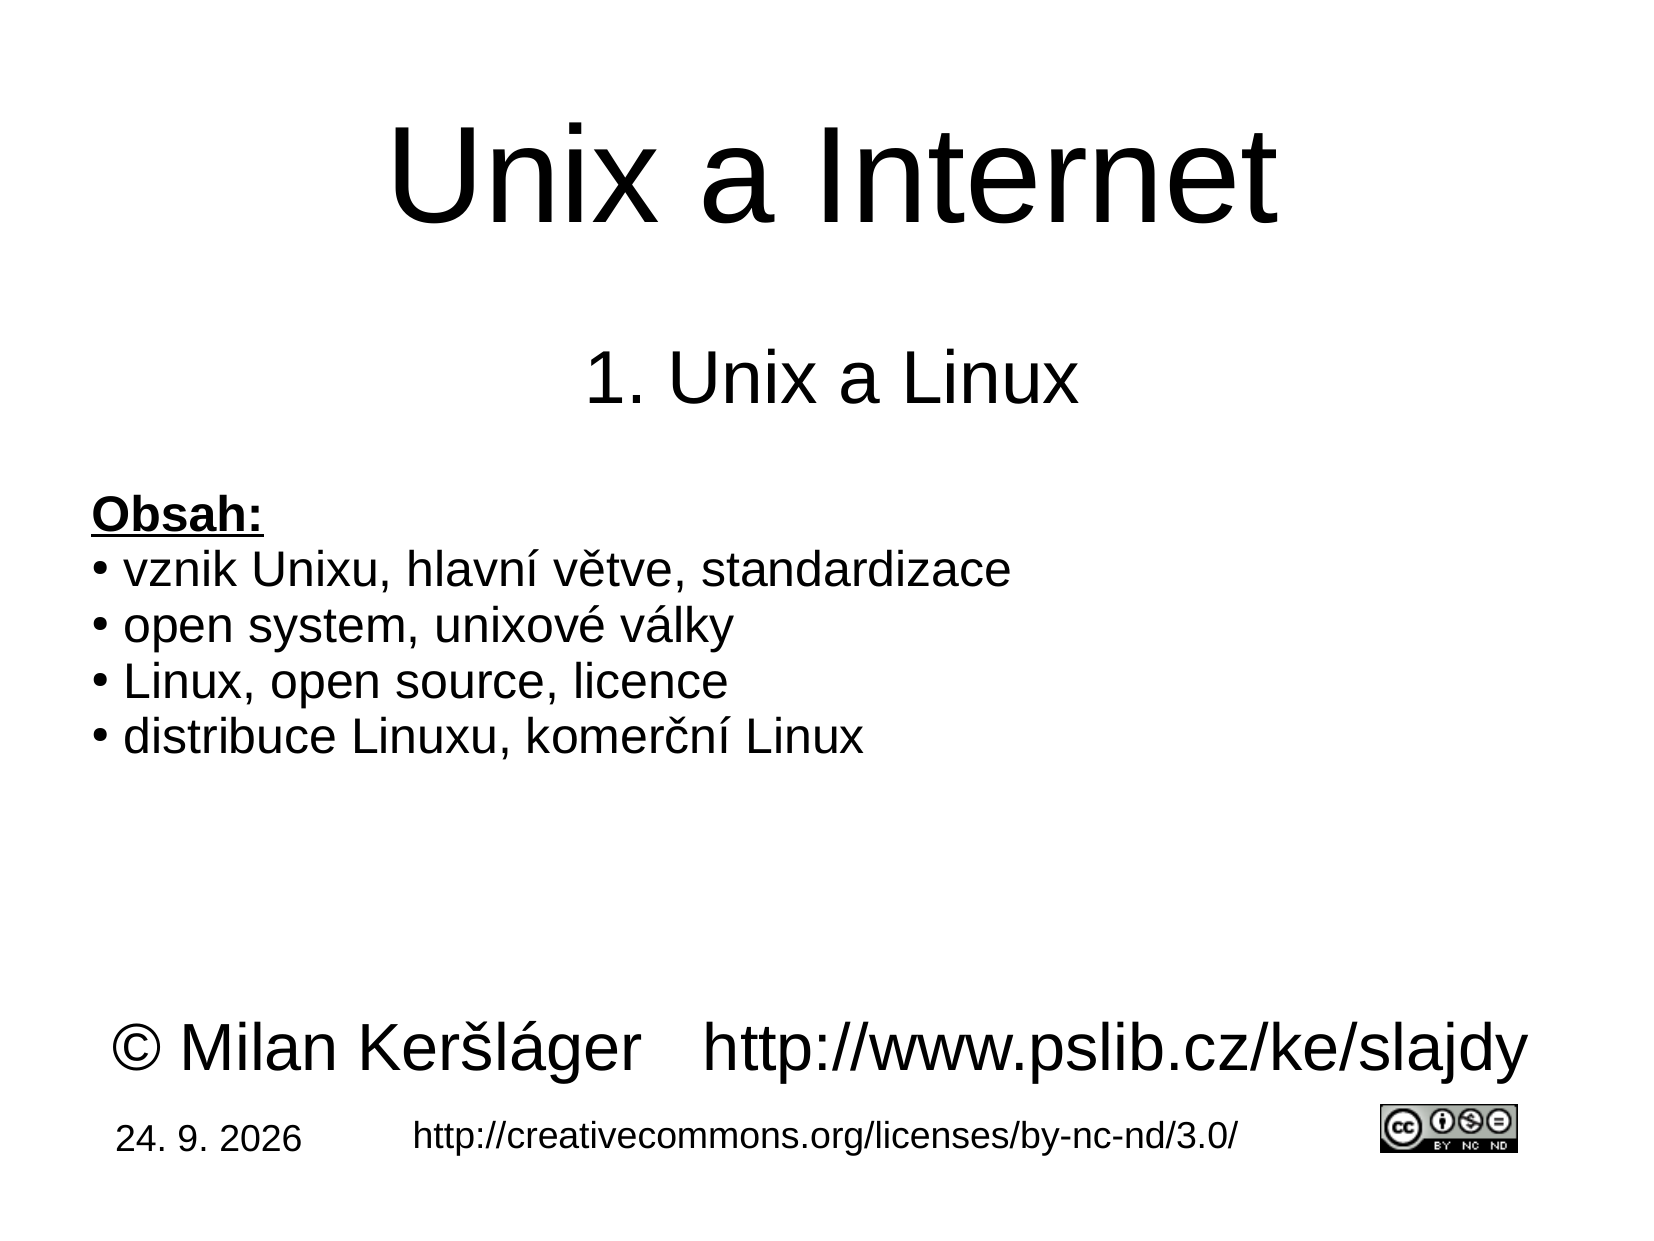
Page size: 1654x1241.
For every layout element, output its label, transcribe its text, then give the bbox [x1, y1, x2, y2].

title Unix a Internet 1. Unix a Linux [88, 56, 1577, 461]
list © Milan Keršláger http://www.pslib.cz/ke/slajdy [76, 1009, 1565, 1087]
text_box 30. 9. 2014 [100, 1110, 337, 1168]
picture [1380, 1104, 1518, 1153]
text_box http://creativecommons.org/licenses/by-nc-nd/3.0/ [339, 1107, 1313, 1165]
text_box Obsah: vznik Unixu, hlavní větve, standardizace open system, unixové války Linux, open source, licence distribuce Linuxu, komerční Linux [76, 478, 1583, 772]
